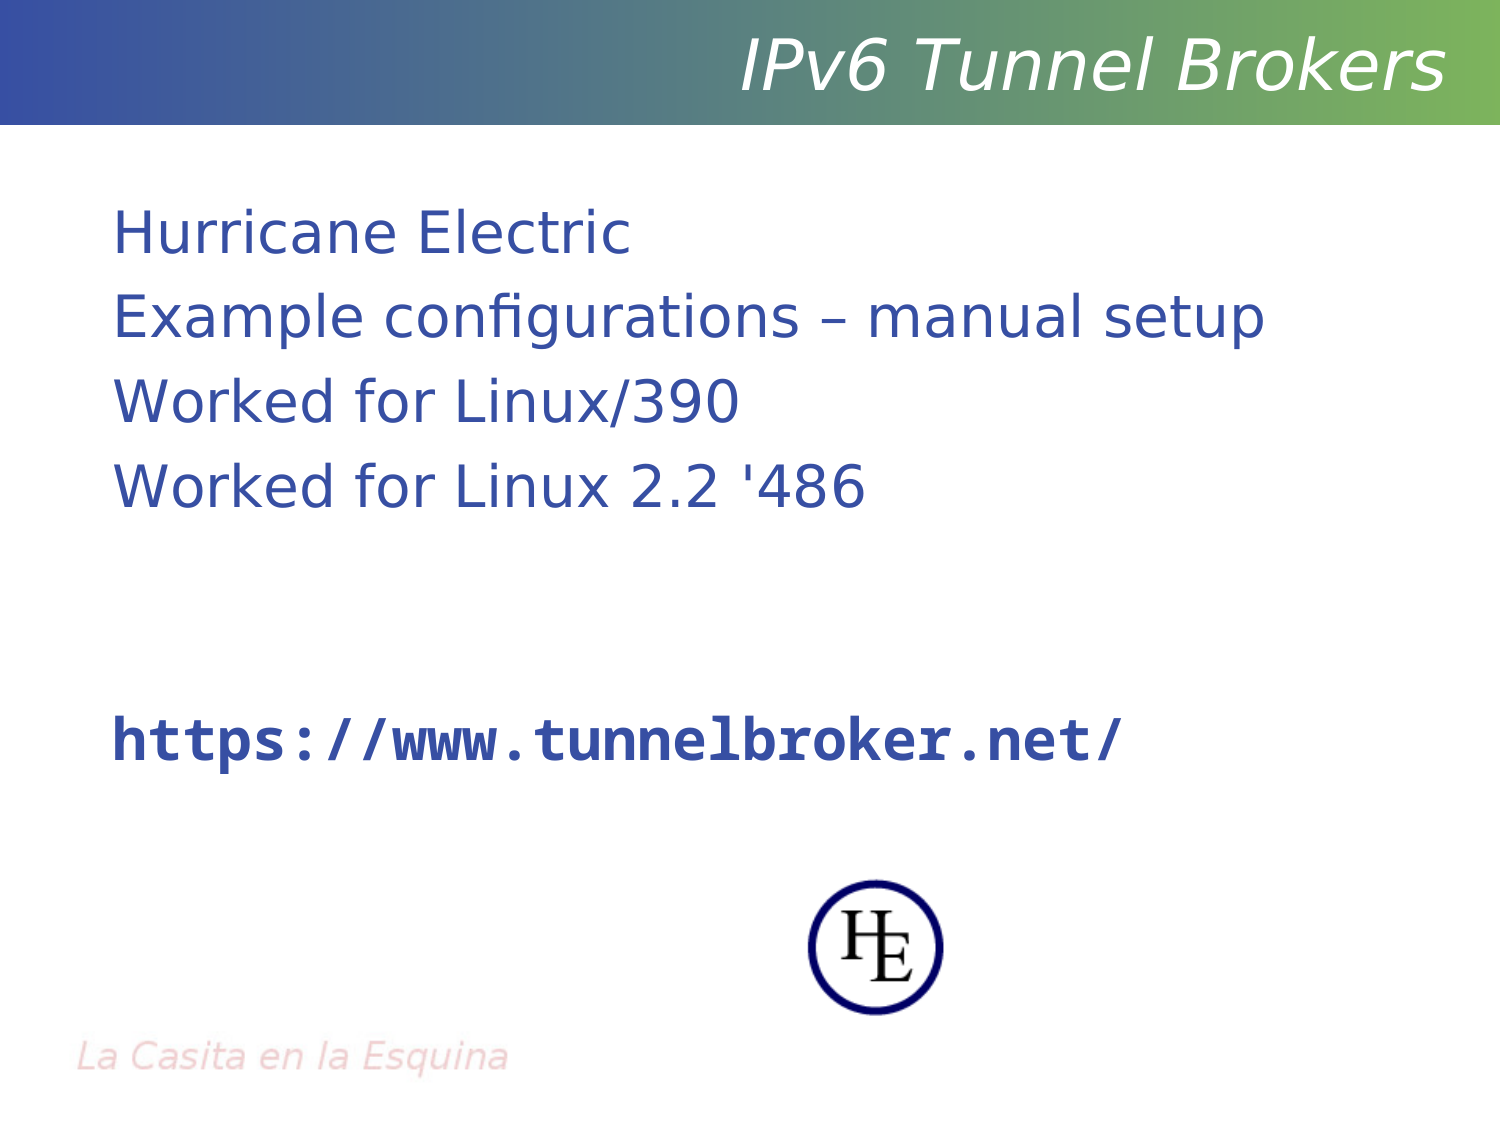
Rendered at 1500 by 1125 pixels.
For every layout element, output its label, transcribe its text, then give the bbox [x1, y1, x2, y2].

picture [45, 1019, 545, 1095]
picture [791, 870, 961, 1027]
list Hurricane Electric Example configurations – manual setup Worked for Linux/390 Worked for Linux 2.2 '486 https://www.tunnelbroker.net/ [70, 187, 1438, 988]
title IPv6 Tunnel Brokers [62, 12, 1463, 113]
